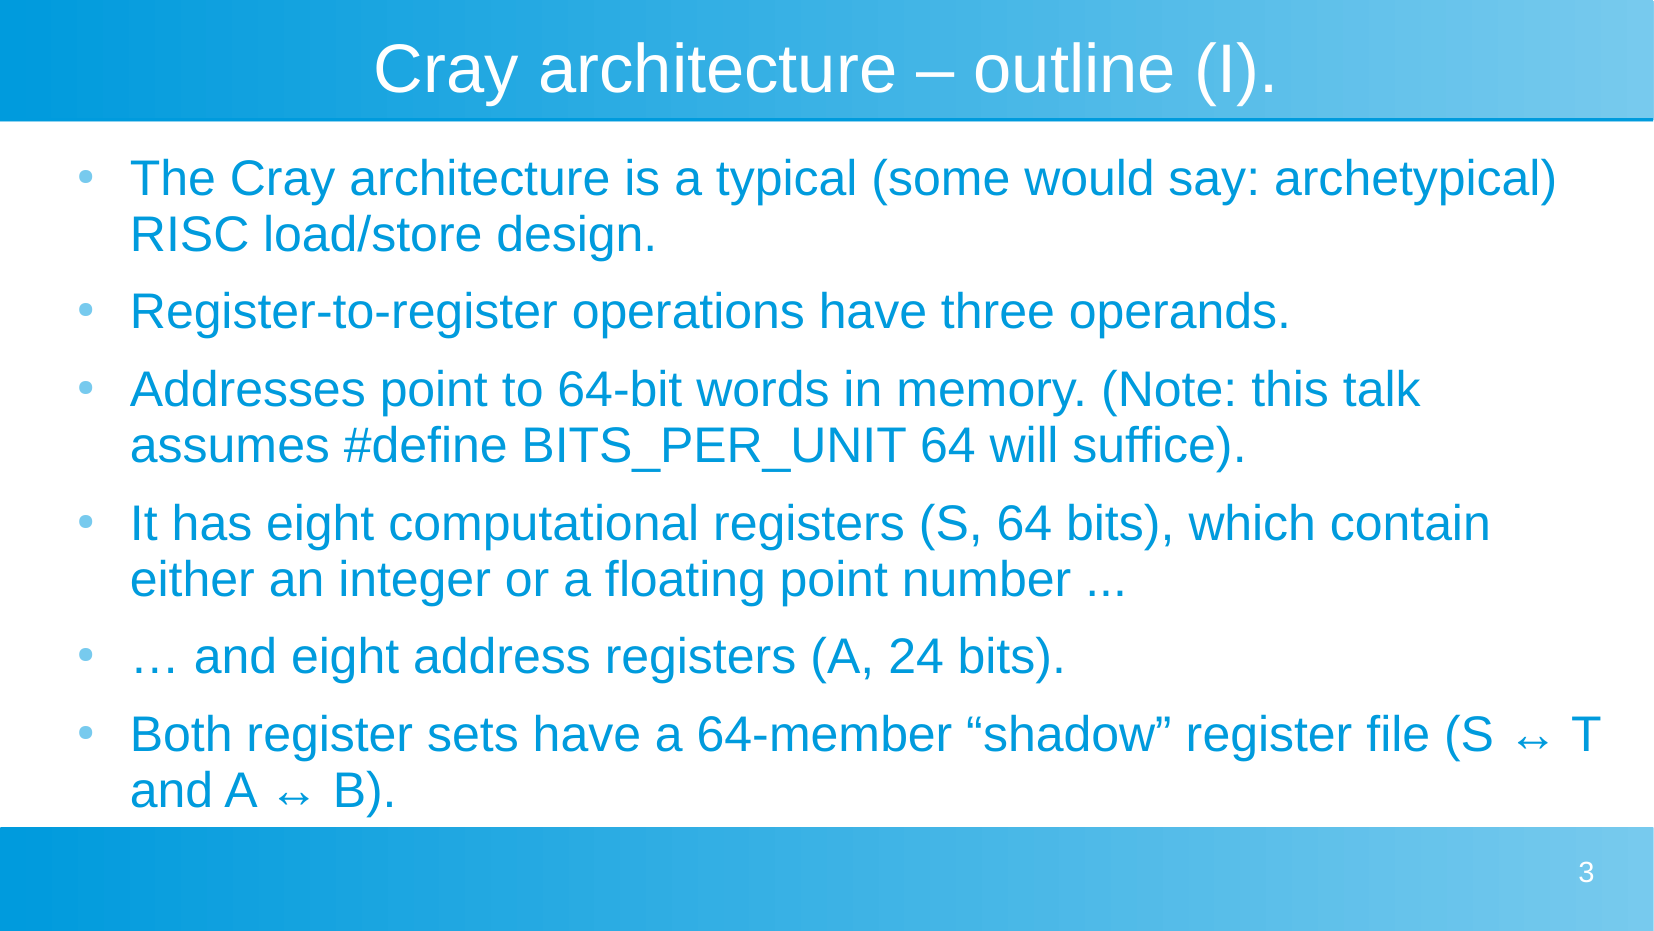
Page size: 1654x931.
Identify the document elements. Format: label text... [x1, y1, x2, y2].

title Cray architecture – outline (I). [59, 29, 1595, 108]
list The Cray architecture is a typical (some would say: archetypical) RISC load/store design. Register-to-register operations have three operands. Addresses point to 64-bit words in memory. (Note: this talk assumes #define BITS_PER_UNIT 64 will suffice). It has eight computational registers (S, 64 bits), which contain either an integer or a floating point number ... … and eight address registers (A, 24 bits). Both register sets have a 64-member “shadow” register file (S ↔ T and A ↔ B). [59, 150, 1613, 788]
